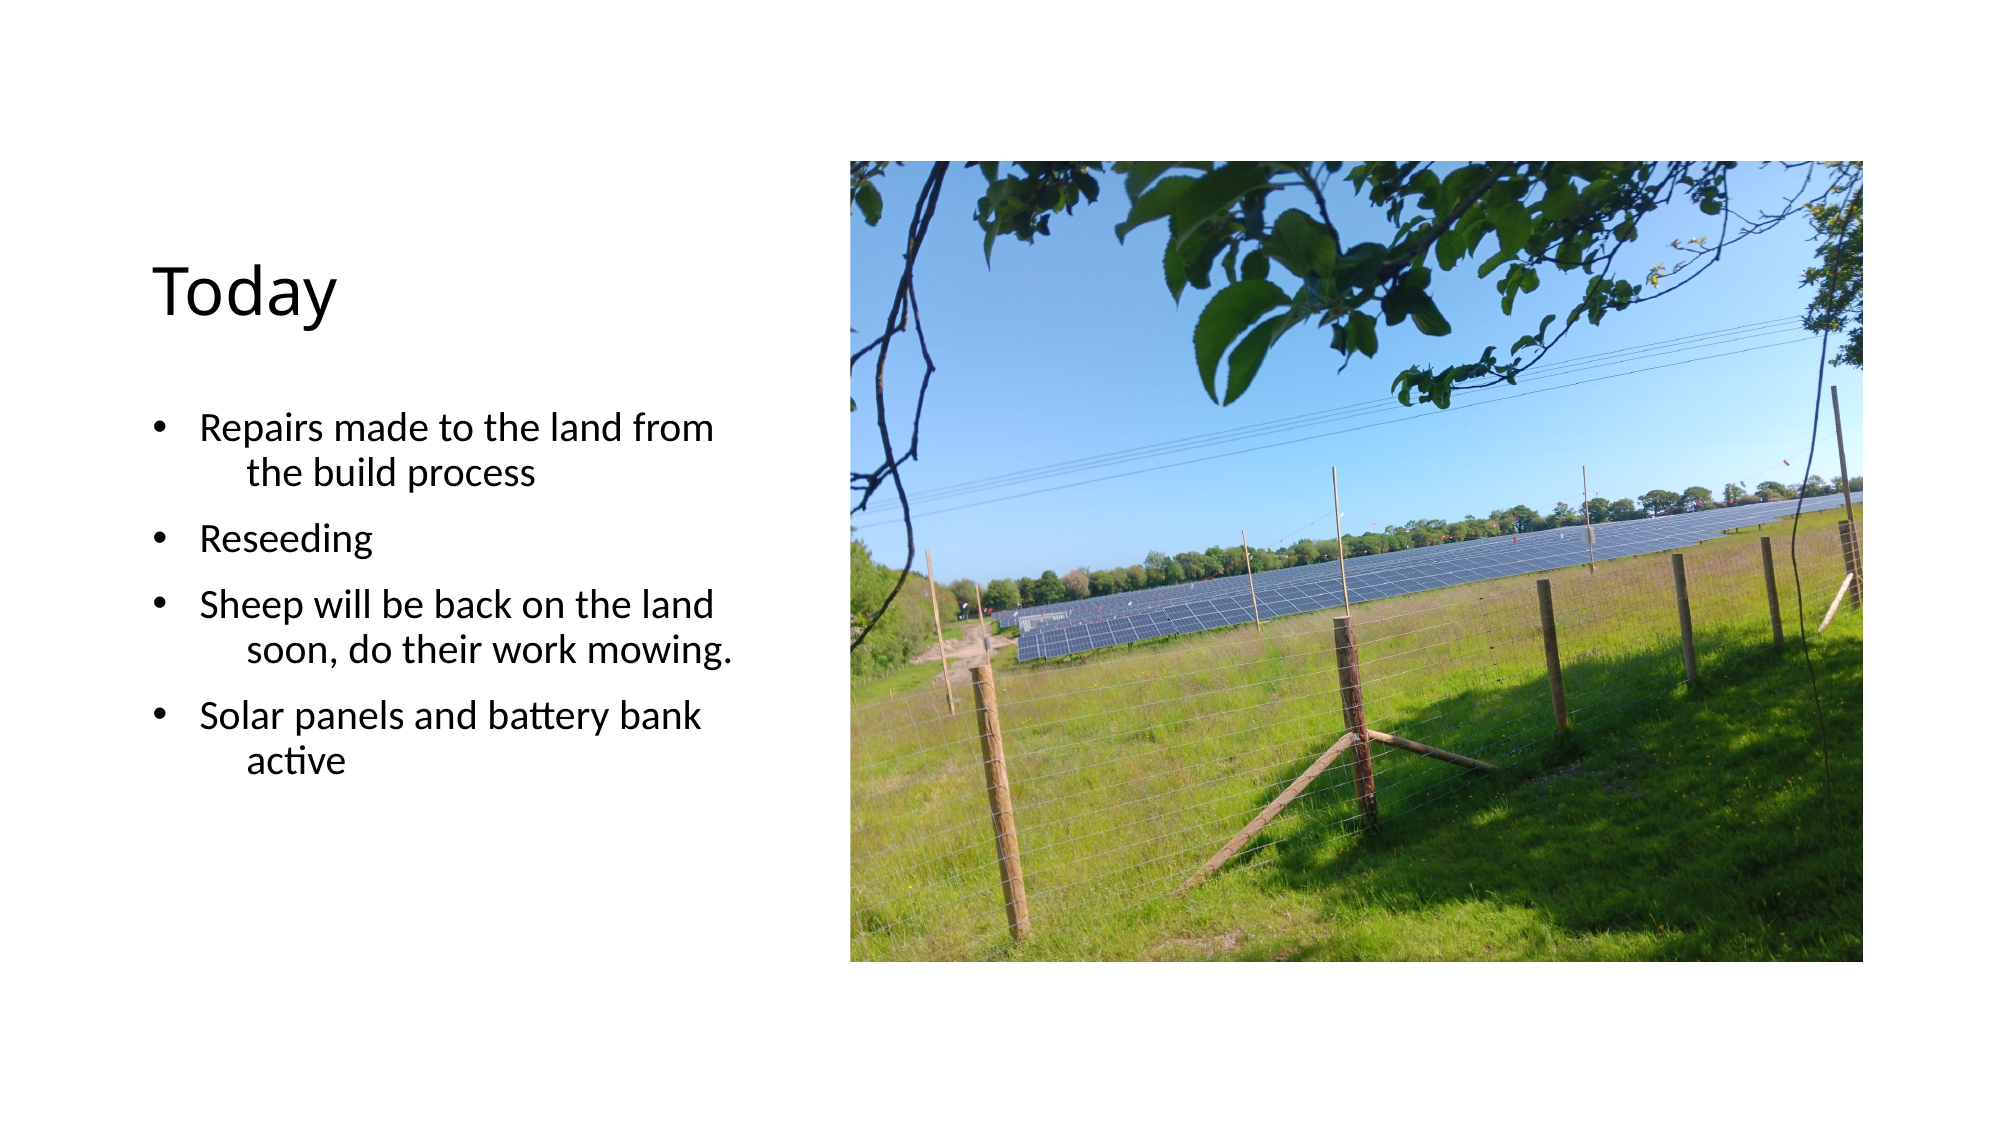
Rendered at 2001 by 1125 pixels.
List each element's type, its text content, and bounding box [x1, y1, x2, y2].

title Today [137, 75, 783, 337]
picture [850, 161, 1863, 962]
list Repairs made to the land from the build process Reseeding Sheep will be back on the land soon, do their work mowing. Solar panels and battery bank active [137, 337, 783, 963]
